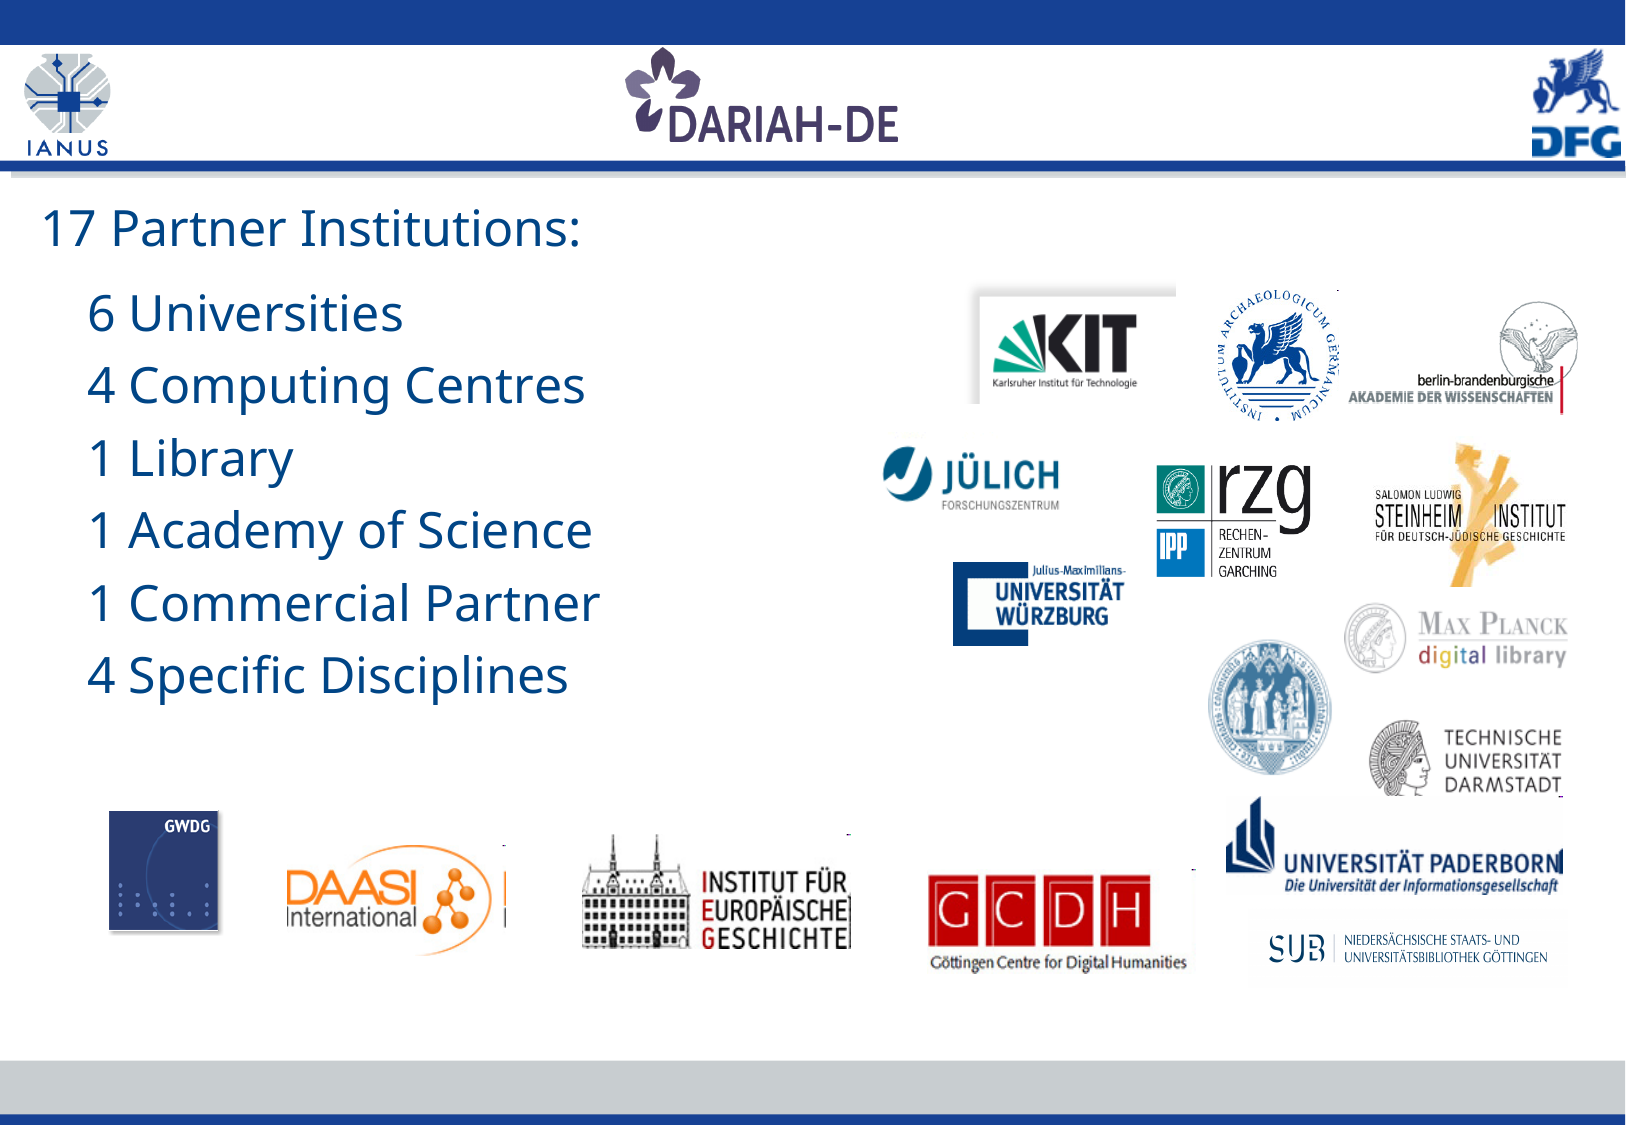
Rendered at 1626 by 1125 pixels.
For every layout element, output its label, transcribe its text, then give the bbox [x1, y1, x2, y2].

picture [17, 46, 117, 160]
picture [1146, 458, 1319, 587]
picture [1348, 301, 1578, 415]
picture [927, 869, 1196, 974]
picture [625, 47, 898, 142]
picture [1532, 47, 1621, 158]
picture [1226, 706, 1594, 895]
picture [863, 432, 1089, 534]
picture [963, 278, 1176, 404]
picture [287, 845, 506, 956]
picture [1208, 436, 1583, 777]
picture [582, 834, 851, 949]
picture [953, 562, 1130, 646]
text_box 17 Partner Institutions: 6 Universities 4 Computing Centres 1 Library 1 Academy of Science 1 Commercial Partner 4 Specific Disciplines Institutes [25, 188, 721, 772]
picture [1248, 908, 1568, 988]
picture [108, 810, 224, 936]
picture [1218, 290, 1339, 421]
